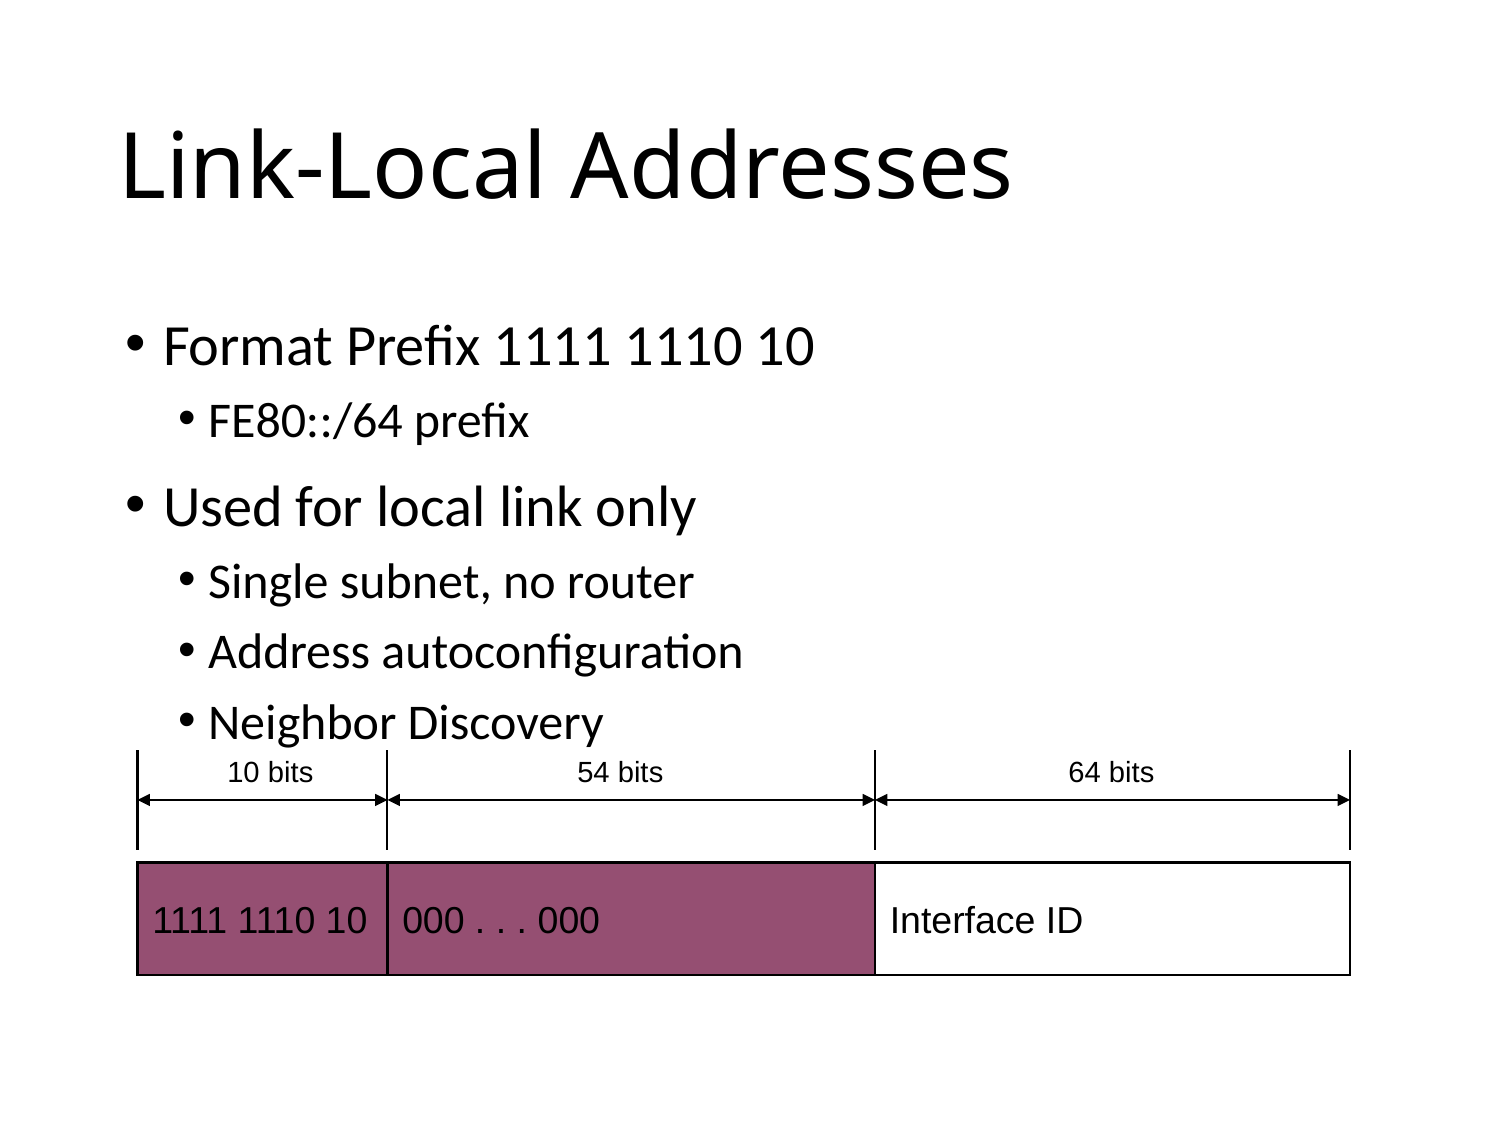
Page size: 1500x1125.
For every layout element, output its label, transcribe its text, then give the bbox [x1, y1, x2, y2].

text_box 10 bits [212, 745, 329, 796]
text_box 64 bits [1053, 745, 1170, 796]
text_box Interface ID [875, 862, 1350, 975]
title Link-Local Addresses [103, 59, 1397, 278]
text_box 1111 1110 10 [137, 862, 387, 975]
list Format Prefix 1111 1110 10 FE80::/64 prefix Used for local link only Single subnet, no router Address autoconfiguration Neighbor Discovery [103, 299, 1397, 1014]
text_box 54 bits [562, 745, 679, 796]
text_box 000 . . . 000 [387, 862, 875, 975]
